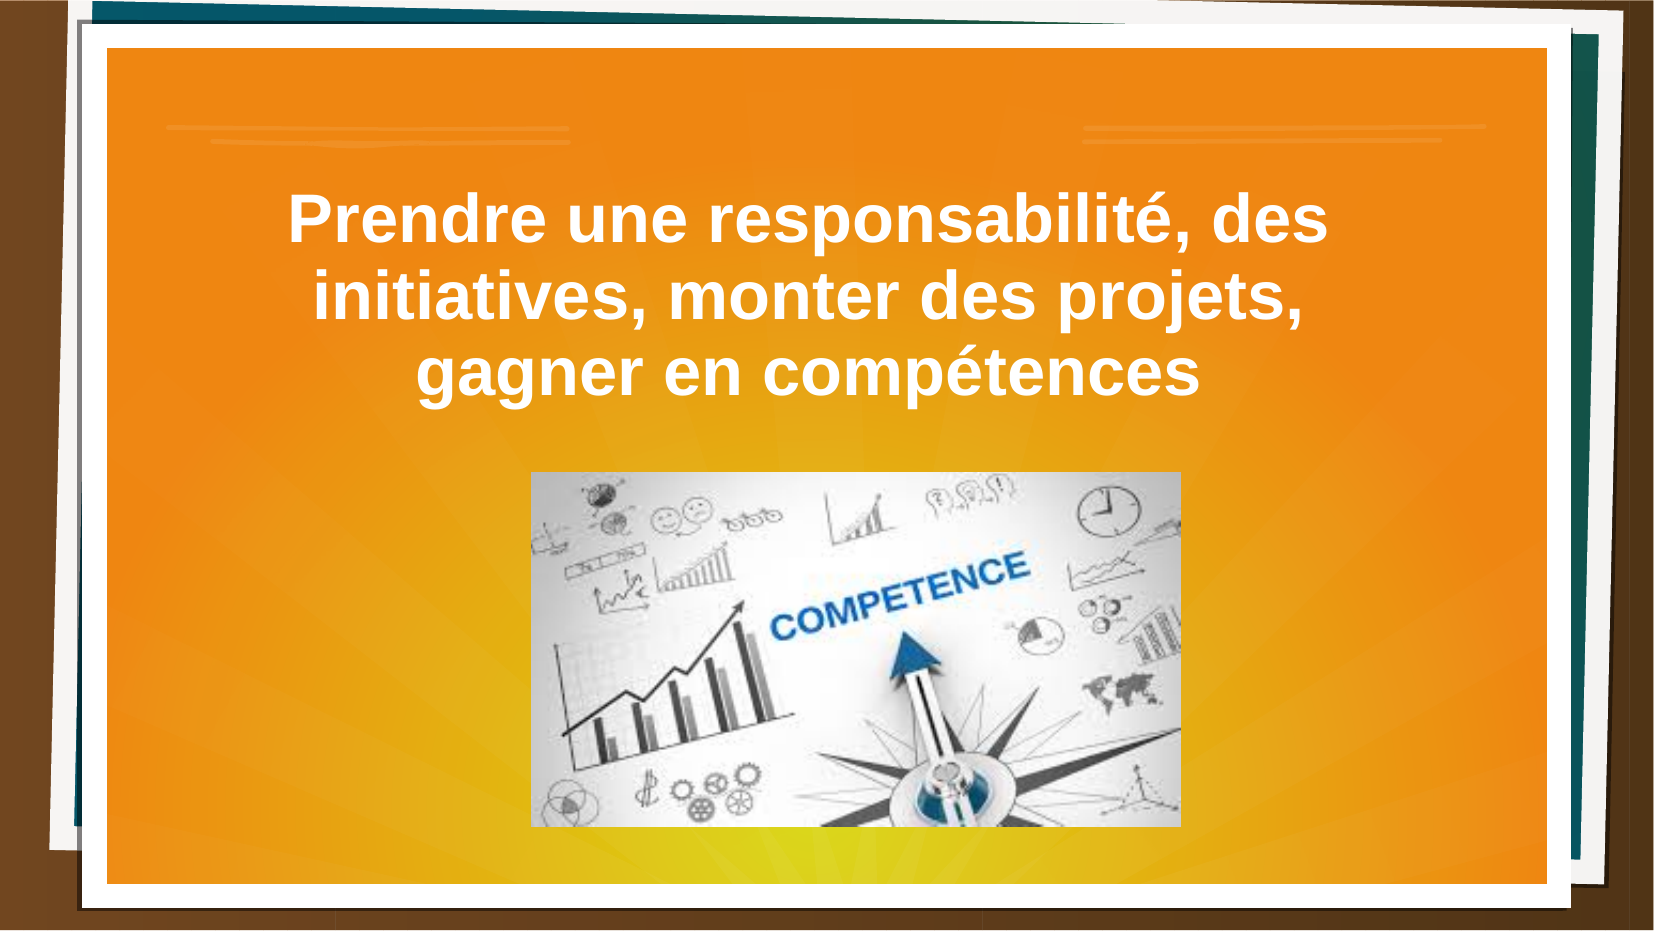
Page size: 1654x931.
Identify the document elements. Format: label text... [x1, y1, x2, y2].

picture [531, 472, 1181, 827]
title Prendre une responsabilité, des initiatives, monter des projets, gagner en compétences [271, 47, 1347, 544]
